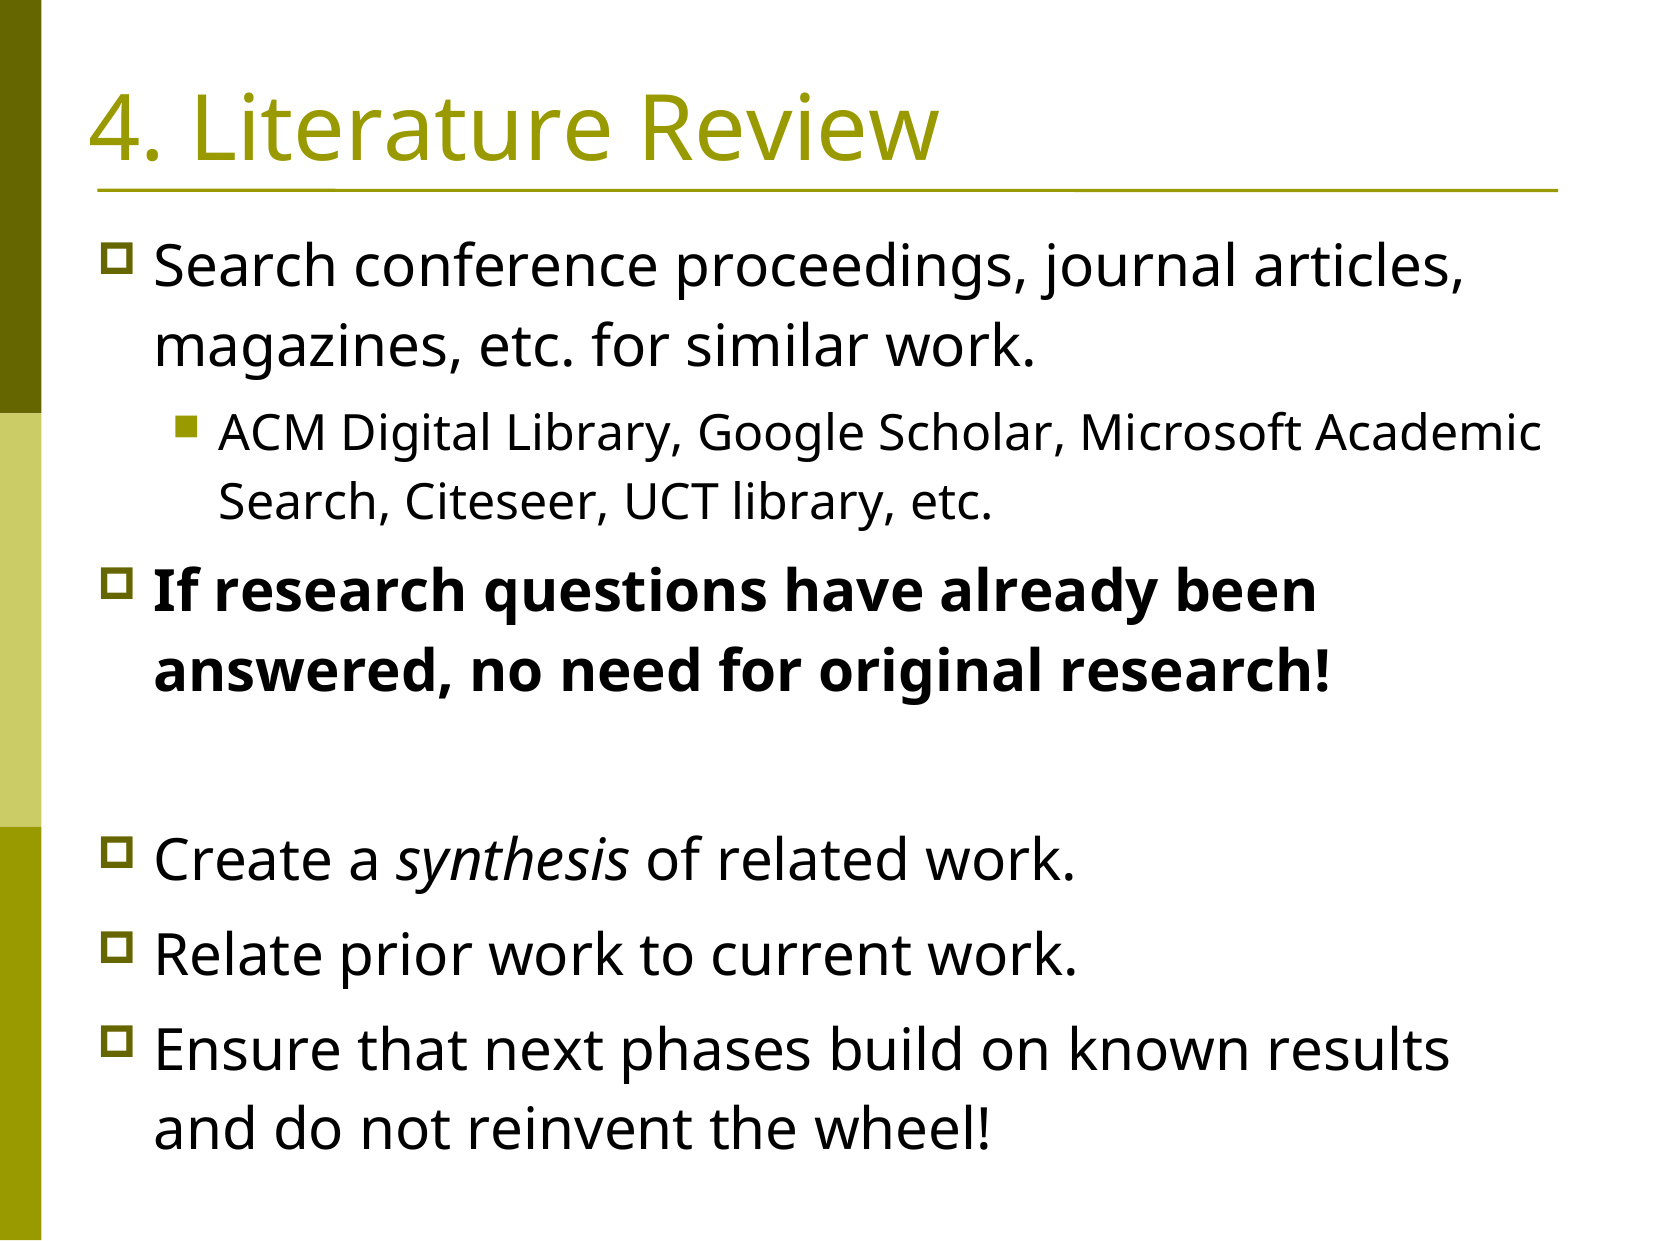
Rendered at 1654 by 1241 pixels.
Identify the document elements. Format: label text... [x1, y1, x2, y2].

title 4. Literature Review [88, 43, 1577, 207]
list Search conference proceedings, journal articles, magazines, etc. for similar work. ACM Digital Library, Google Scholar, Microsoft Academic Search, Citeseer, UCT library, etc. If research questions have already been answered, no need for original research! Create a synthesis of related work. Relate prior work to current work. Ensure that next phases build on known results and do not reinvent the wheel! [82, 216, 1571, 1083]
